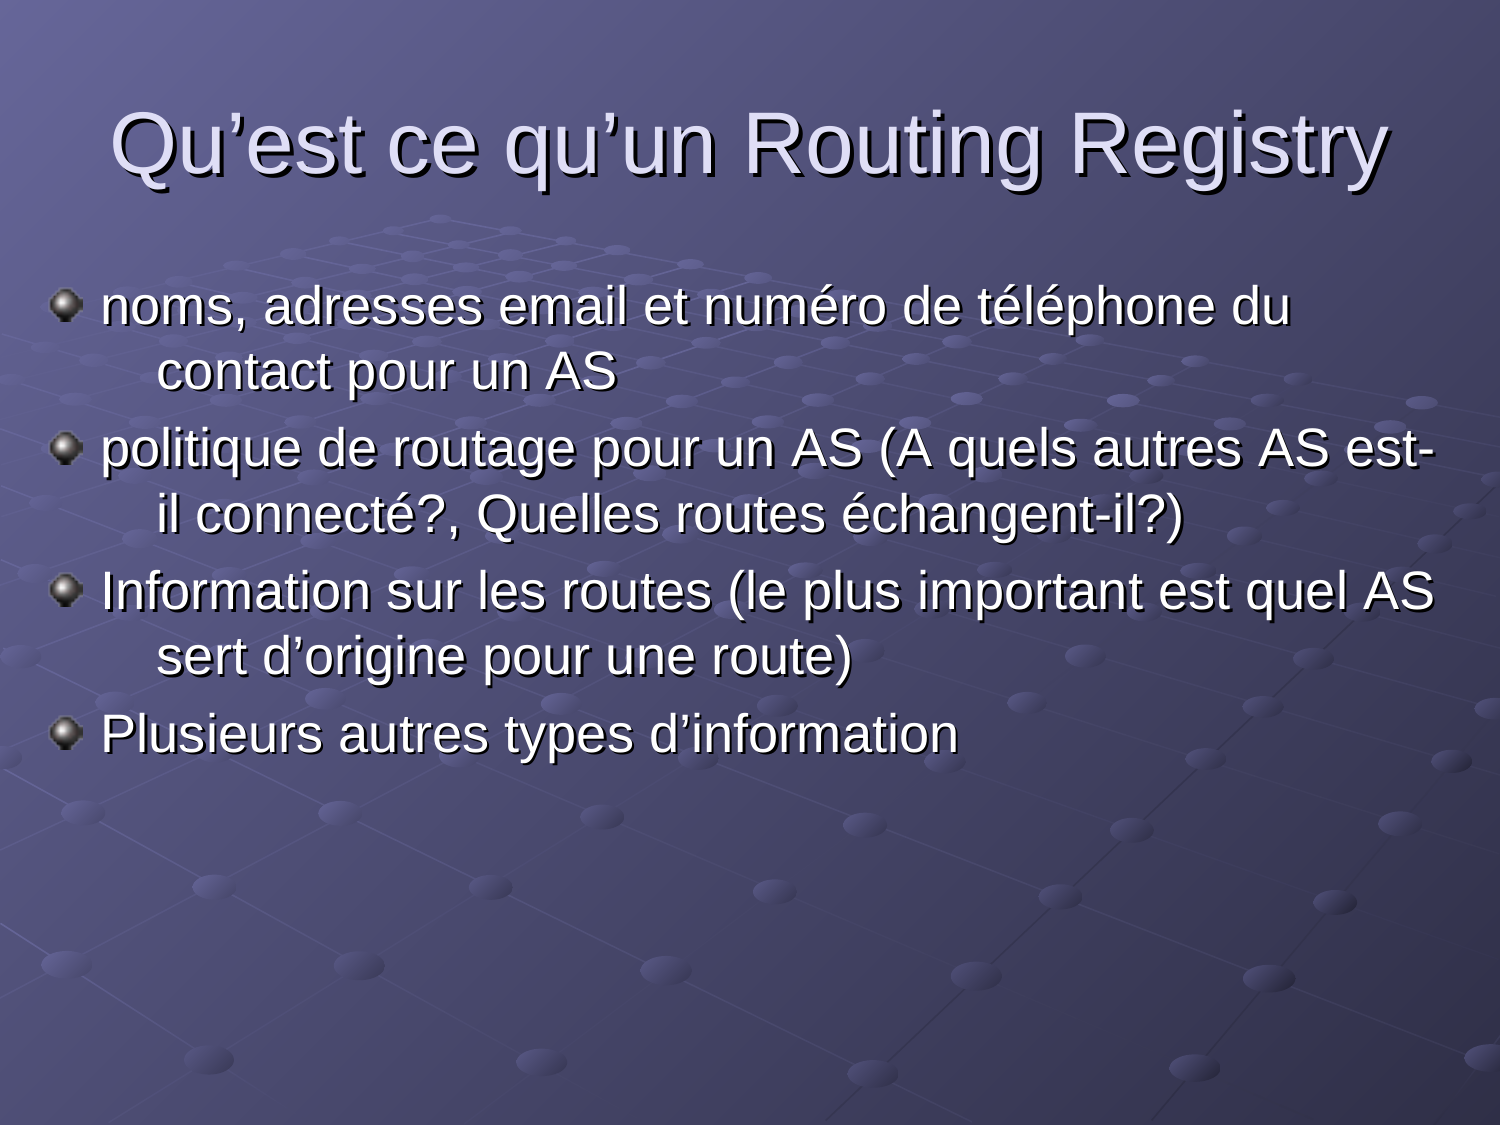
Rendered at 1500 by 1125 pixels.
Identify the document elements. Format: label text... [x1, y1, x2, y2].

list noms, adresses email et numéro de téléphone du contact pour un AS politique de routage pour un AS (A quels autres AS est- il connecté?, Quelles routes échangent-il?) Information sur les routes (le plus important est quel AS sert d’origine pour une route) Plusieurs autres types d’information [29, 262, 1459, 1007]
title Qu’est ce qu’un Routing Registry [75, 45, 1426, 233]
